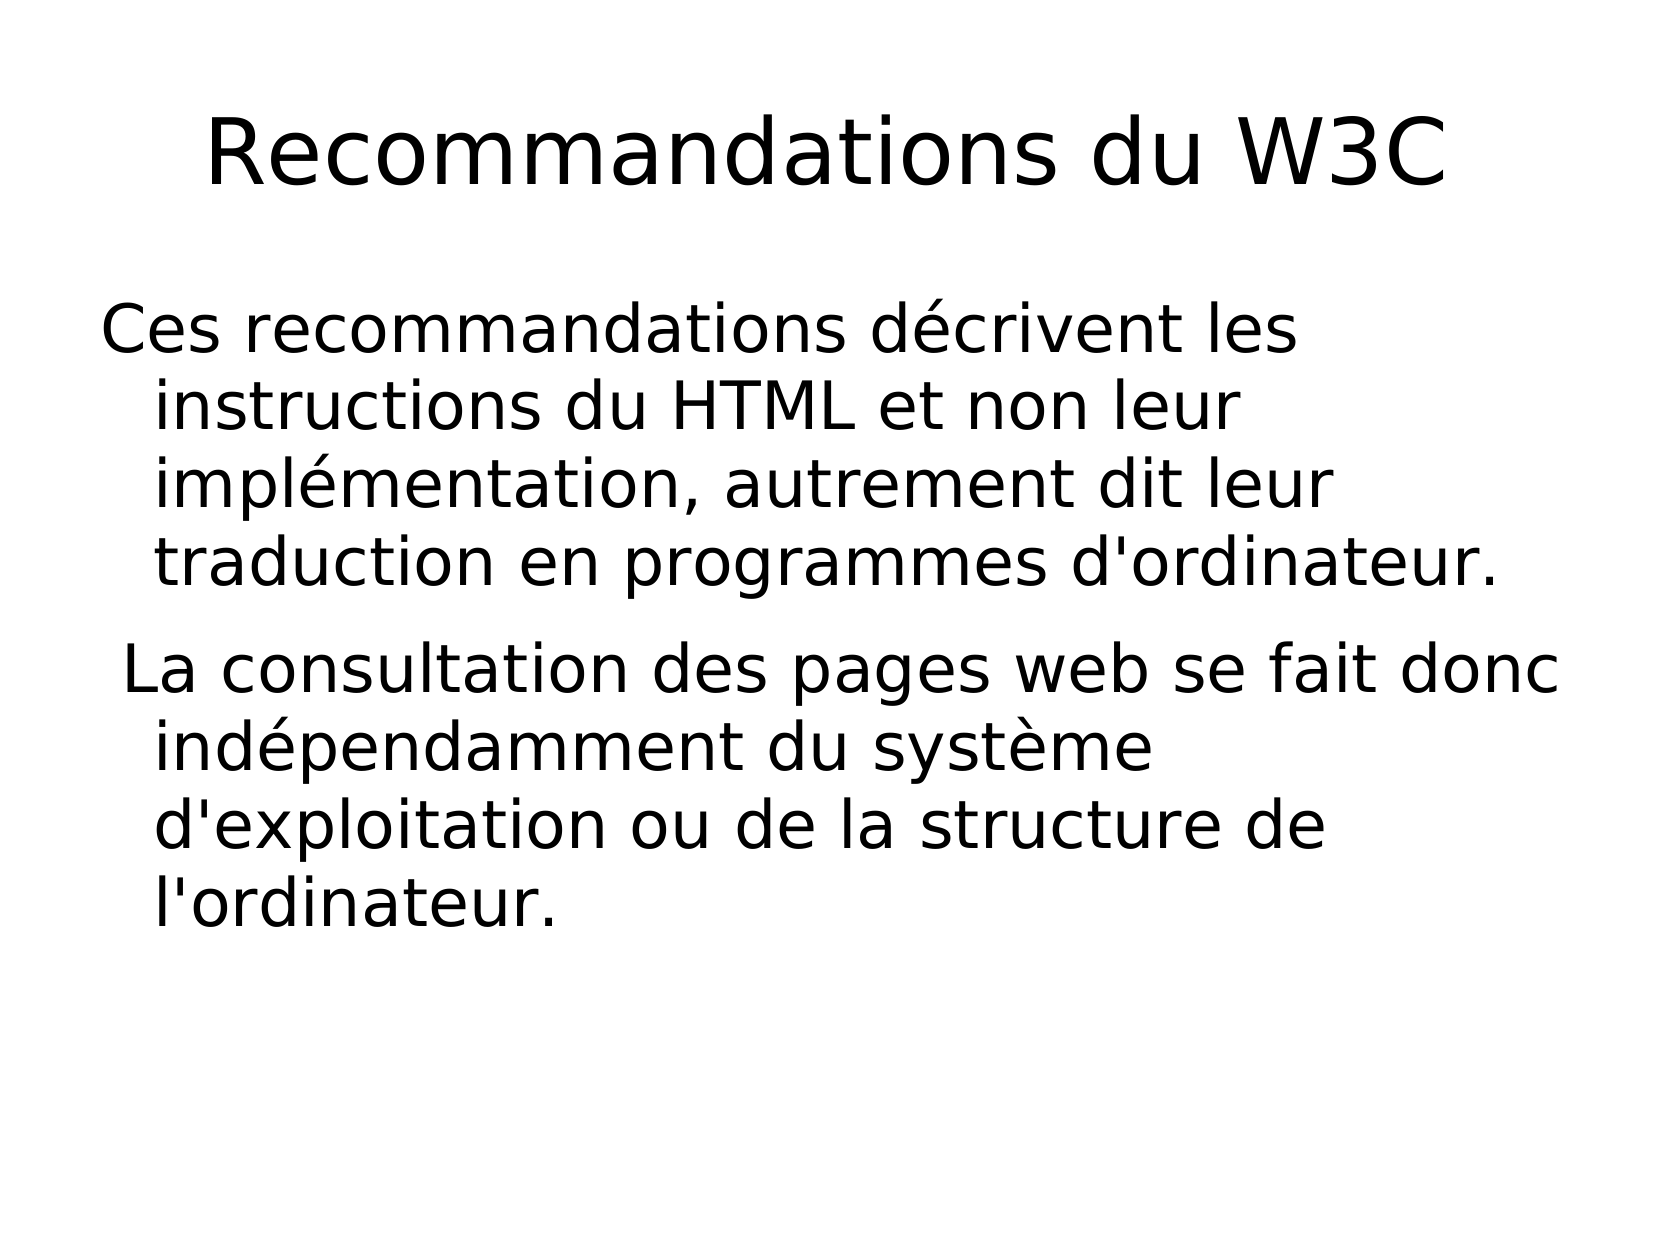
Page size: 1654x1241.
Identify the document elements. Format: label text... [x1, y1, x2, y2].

list Ces recommandations décrivent les instructions du HTML et non leur implémentation, autrement dit leur traduction en programmes d'ordinateur. La consultation des pages web se fait donc indépendamment du système d'exploitation ou de la structure de l'ordinateur. [82, 290, 1571, 1109]
title Recommandations du W3C [82, 49, 1571, 257]
